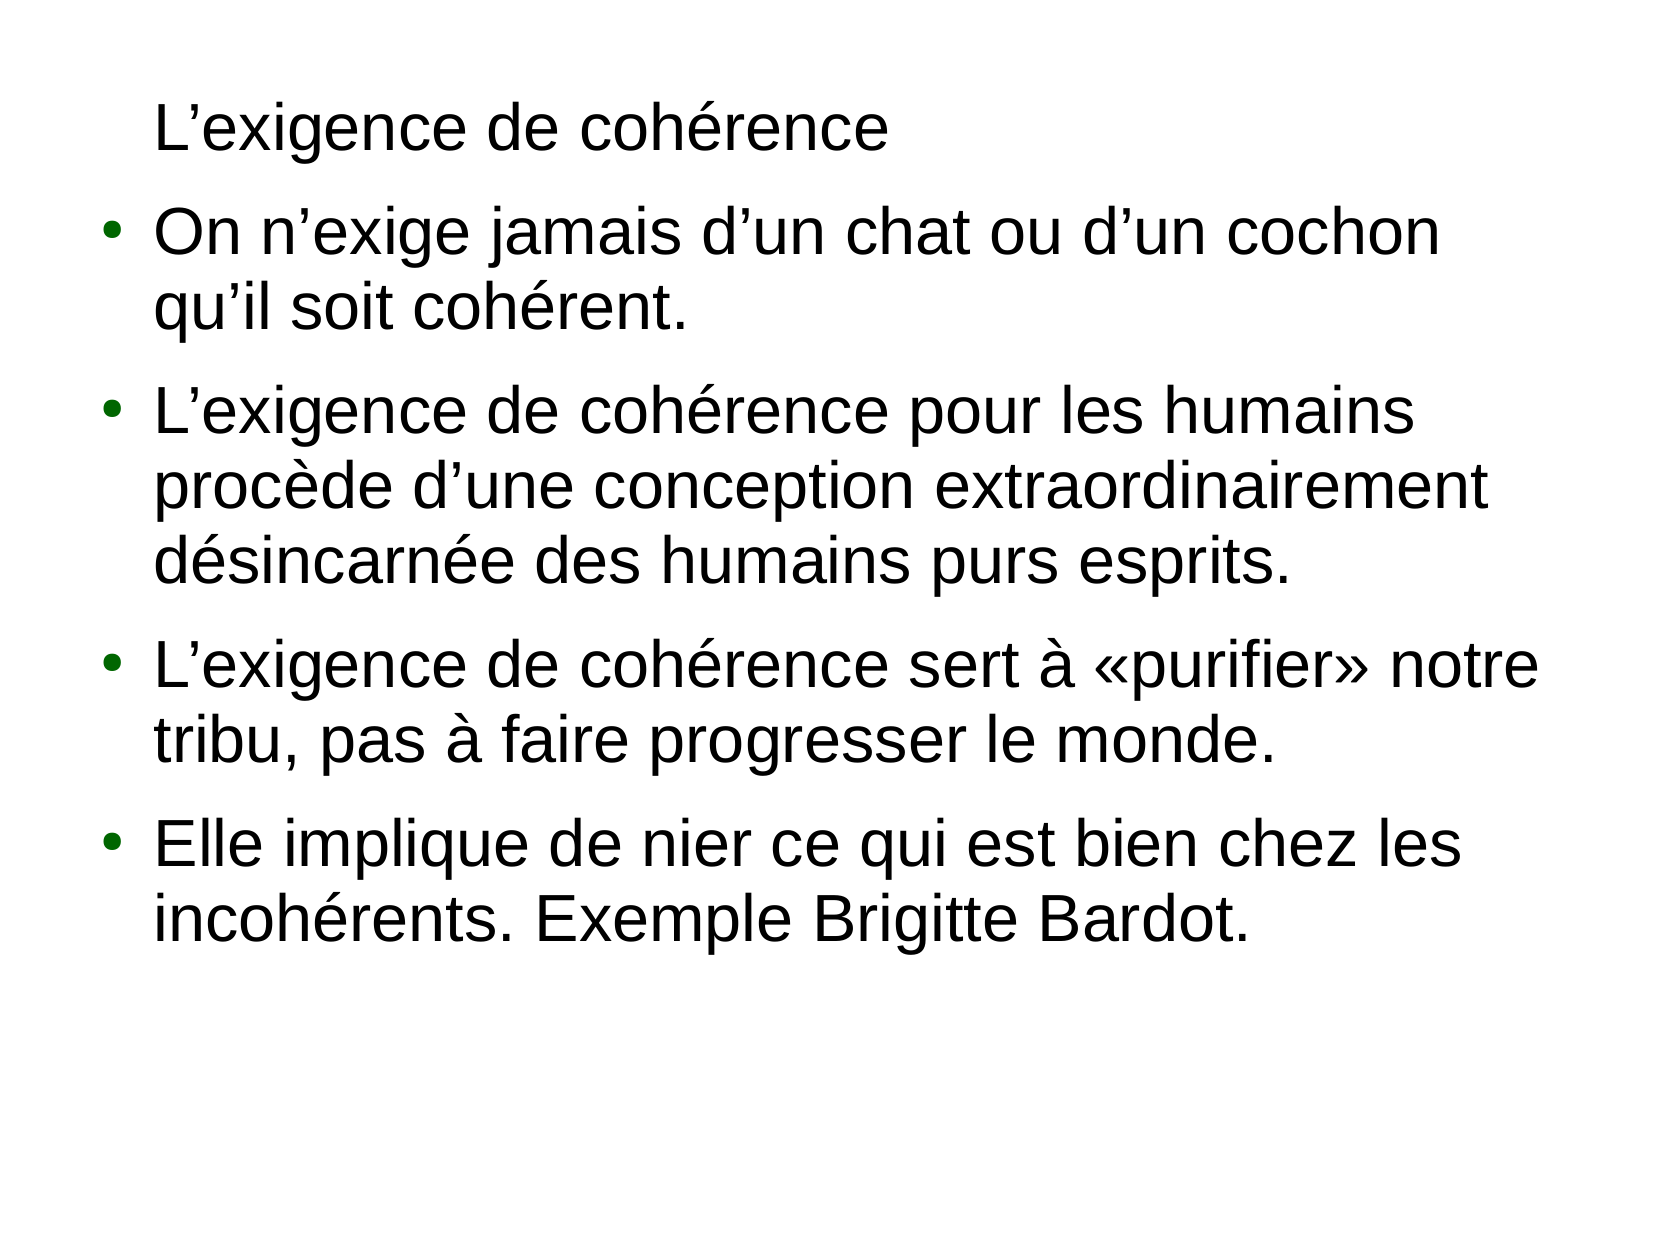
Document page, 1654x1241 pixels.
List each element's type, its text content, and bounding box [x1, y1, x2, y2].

list L’exigence de cohérence On n’exige jamais d’un chat ou d’un cochon qu’il soit cohérent. L’exigence de cohérence pour les humains procède d’une conception extraordinairement désincarnée des humains purs esprits. L’exigence de cohérence sert à «purifier» notre tribu, pas à faire progresser le monde. Elle implique de nier ce qui est bien chez les incohérents. Exemple Brigitte Bardot. [82, 90, 1571, 1141]
